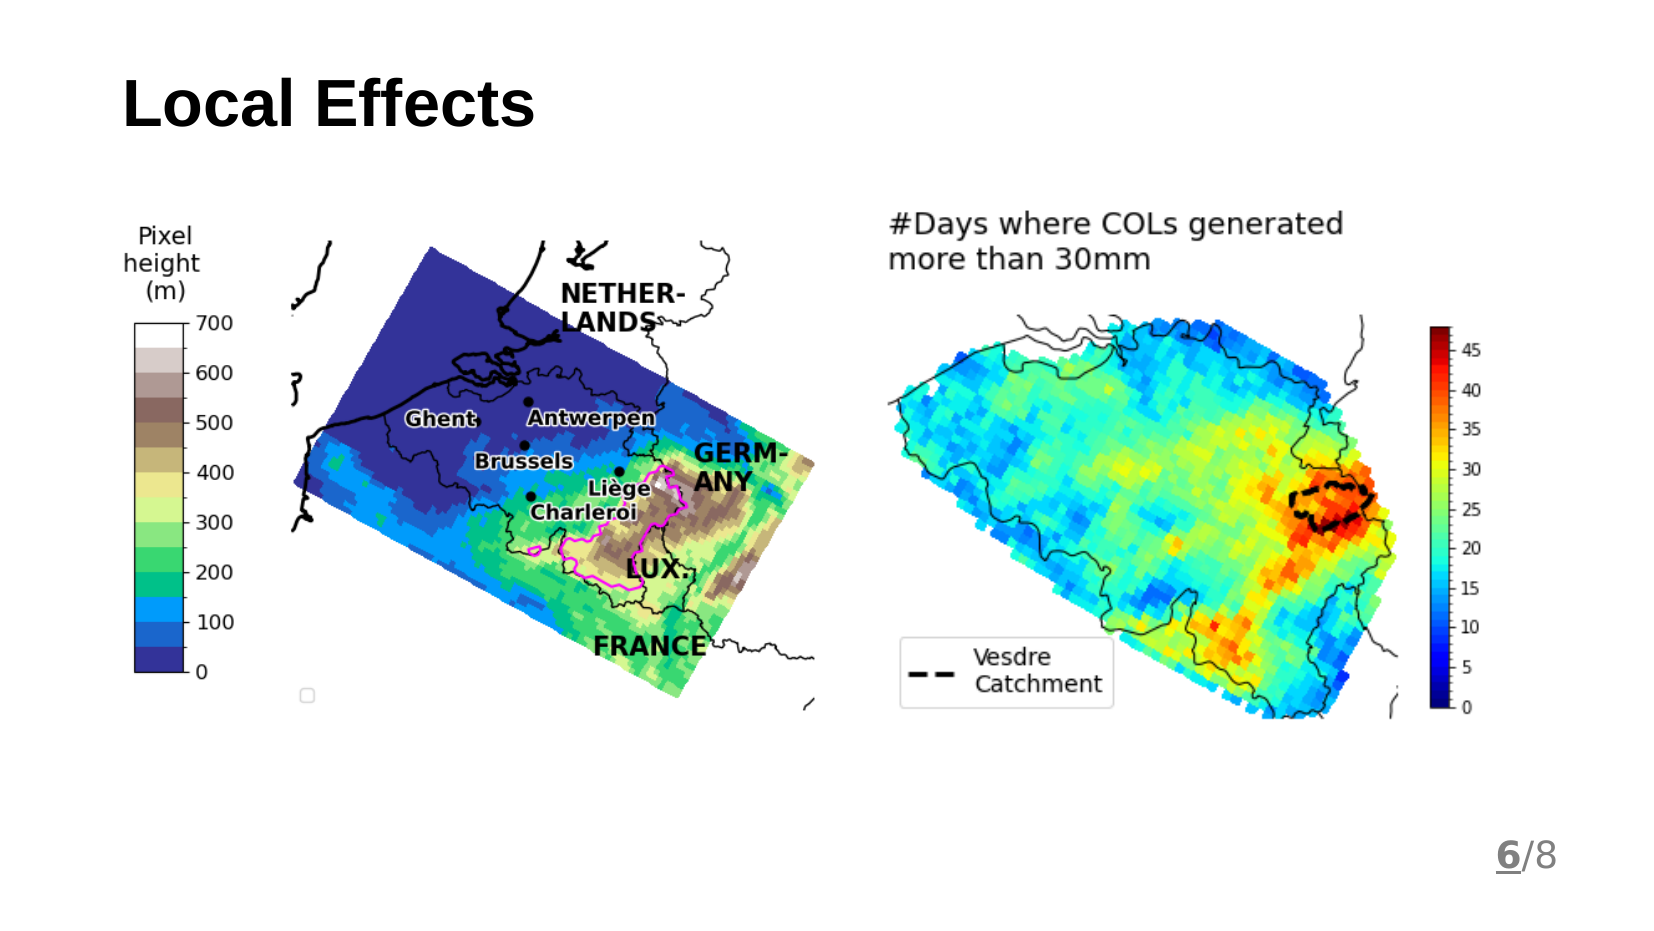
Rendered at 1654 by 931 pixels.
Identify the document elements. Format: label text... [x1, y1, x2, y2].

text_box 6/8 [1480, 826, 1595, 898]
picture [118, 199, 1536, 731]
text_box Local Effects [107, 59, 1270, 186]
